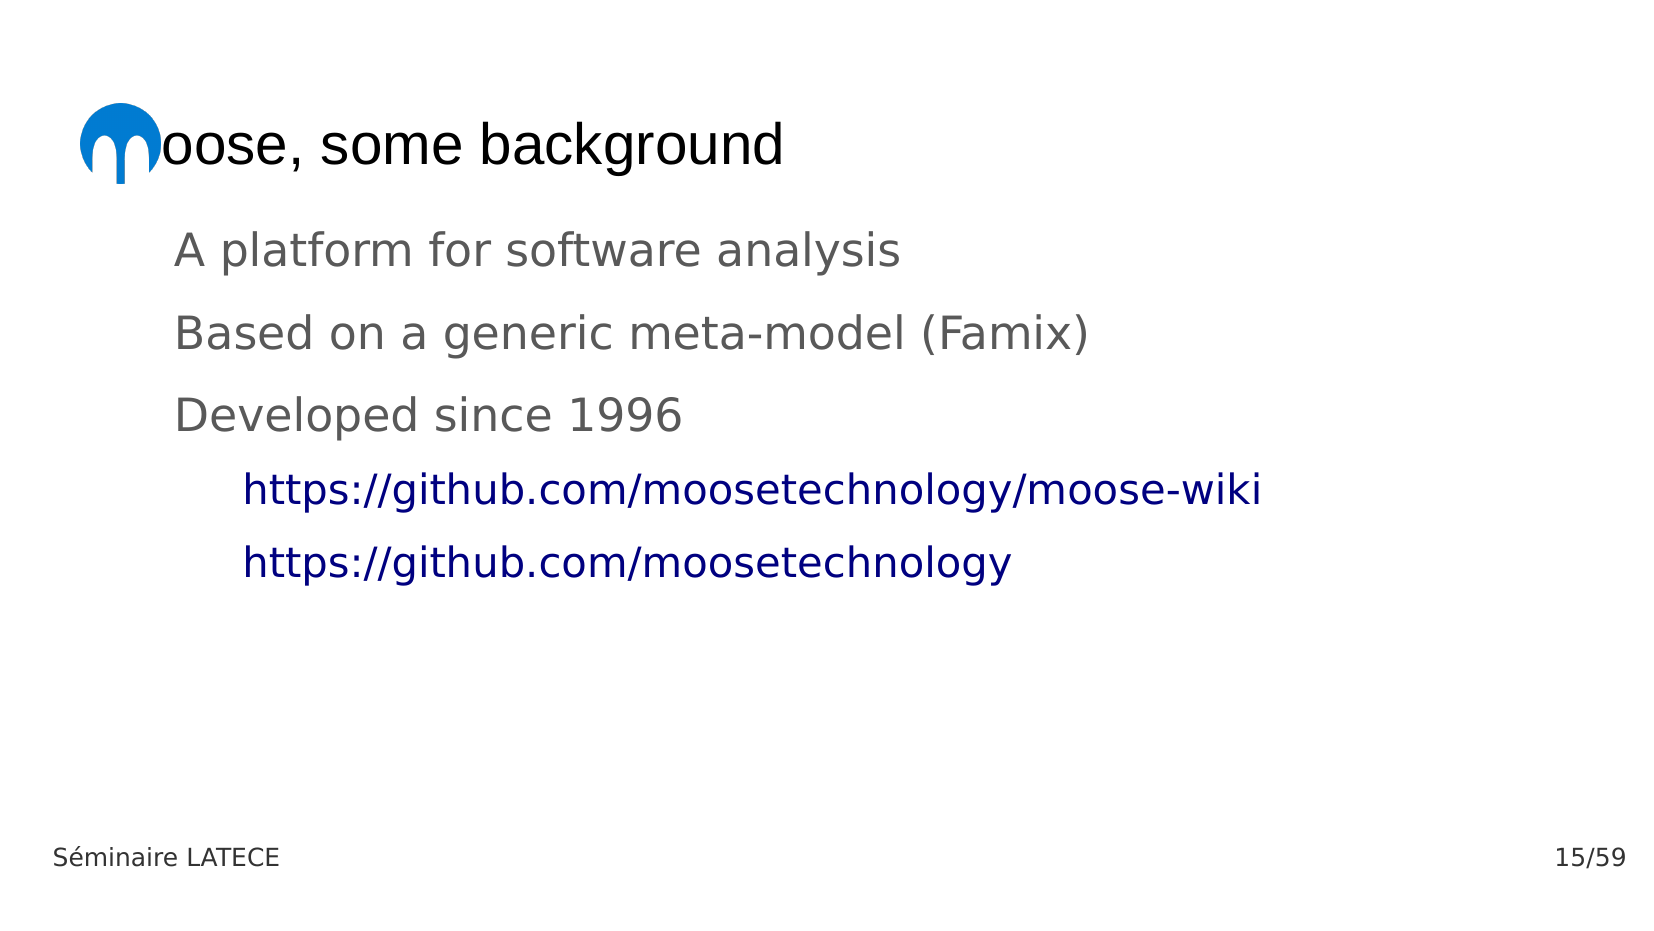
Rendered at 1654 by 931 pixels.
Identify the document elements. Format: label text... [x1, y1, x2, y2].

picture [80, 103, 161, 184]
title oose, some background [80, 97, 1479, 192]
list A platform for software analysis Based on a generic meta-model (Famix) Developed since 1996 https://github.com/moosetechnology/moose-wiki https://github.com/moosetechnology [157, 223, 1578, 797]
